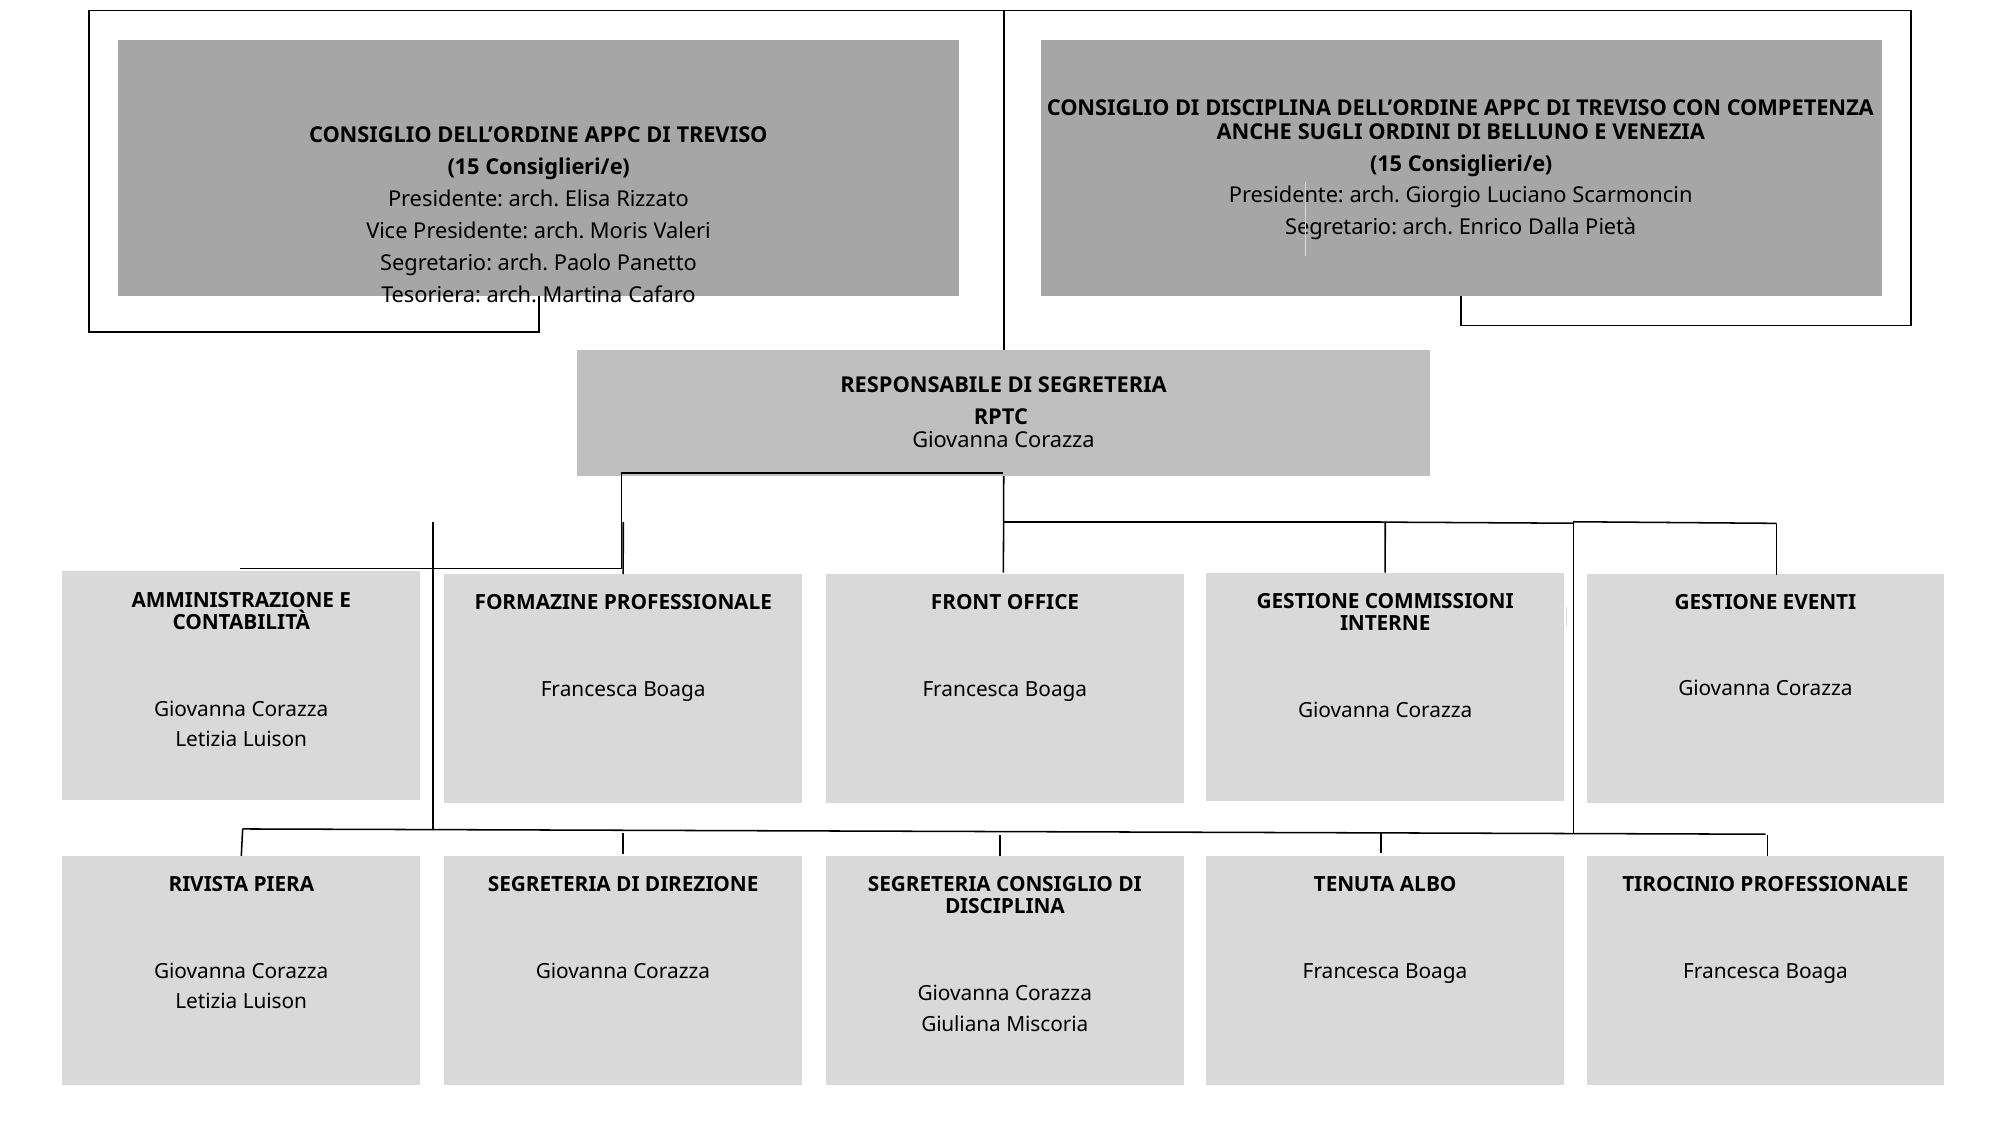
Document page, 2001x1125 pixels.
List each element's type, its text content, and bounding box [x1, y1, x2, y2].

text_box CONSIGLIO DI DISCIPLINA DELL’ORDINE APPC DI TREVISO CON COMPETENZA ANCHE SUGLI ORDINI DI BELLUNO E VENEZIA (15 Consiglieri/e) Presidente: arch. Giorgio Luciano Scarmoncin Segretario: arch. Enrico Dalla Pietà [1041, 40, 1882, 296]
text_box RESPONSABILE DI SEGRETERIA RPTC Giovanna Corazza [577, 350, 1430, 476]
text_box FORMAZINE PROFESSIONALE Francesca Boaga [444, 574, 802, 803]
text_box RIVISTA PIERA Giovanna Corazza Letizia Luison [62, 856, 420, 1085]
text_box FRONT OFFICE Francesca Boaga [826, 574, 1184, 803]
text_box AMMINISTRAZIONE E CONTABILITÀ Giovanna Corazza Letizia Luison [62, 571, 420, 800]
text_box SEGRETERIA CONSIGLIO DI DISCIPLINA Giovanna Corazza Giuliana Miscoria [826, 856, 1184, 1085]
text_box GESTIONE EVENTI Giovanna Corazza [1587, 574, 1944, 803]
text_box TIROCINIO PROFESSIONALE Francesca Boaga [1587, 856, 1944, 1085]
text_box CONSIGLIO DELL’ORDINE APPC DI TREVISO (15 Consiglieri/e) Presidente: arch. Elisa Rizzato Vice Presidente: arch. Moris Valeri Segretario: arch. Paolo Panetto Tesoriera: arch. Martina Cafaro [118, 40, 959, 296]
text_box SEGRETERIA DI DIREZIONE Giovanna Corazza [444, 856, 802, 1085]
text_box TENUTA ALBO Francesca Boaga [1206, 856, 1564, 1085]
text_box GESTIONE COMMISSIONI INTERNE Giovanna Corazza [1206, 573, 1564, 801]
